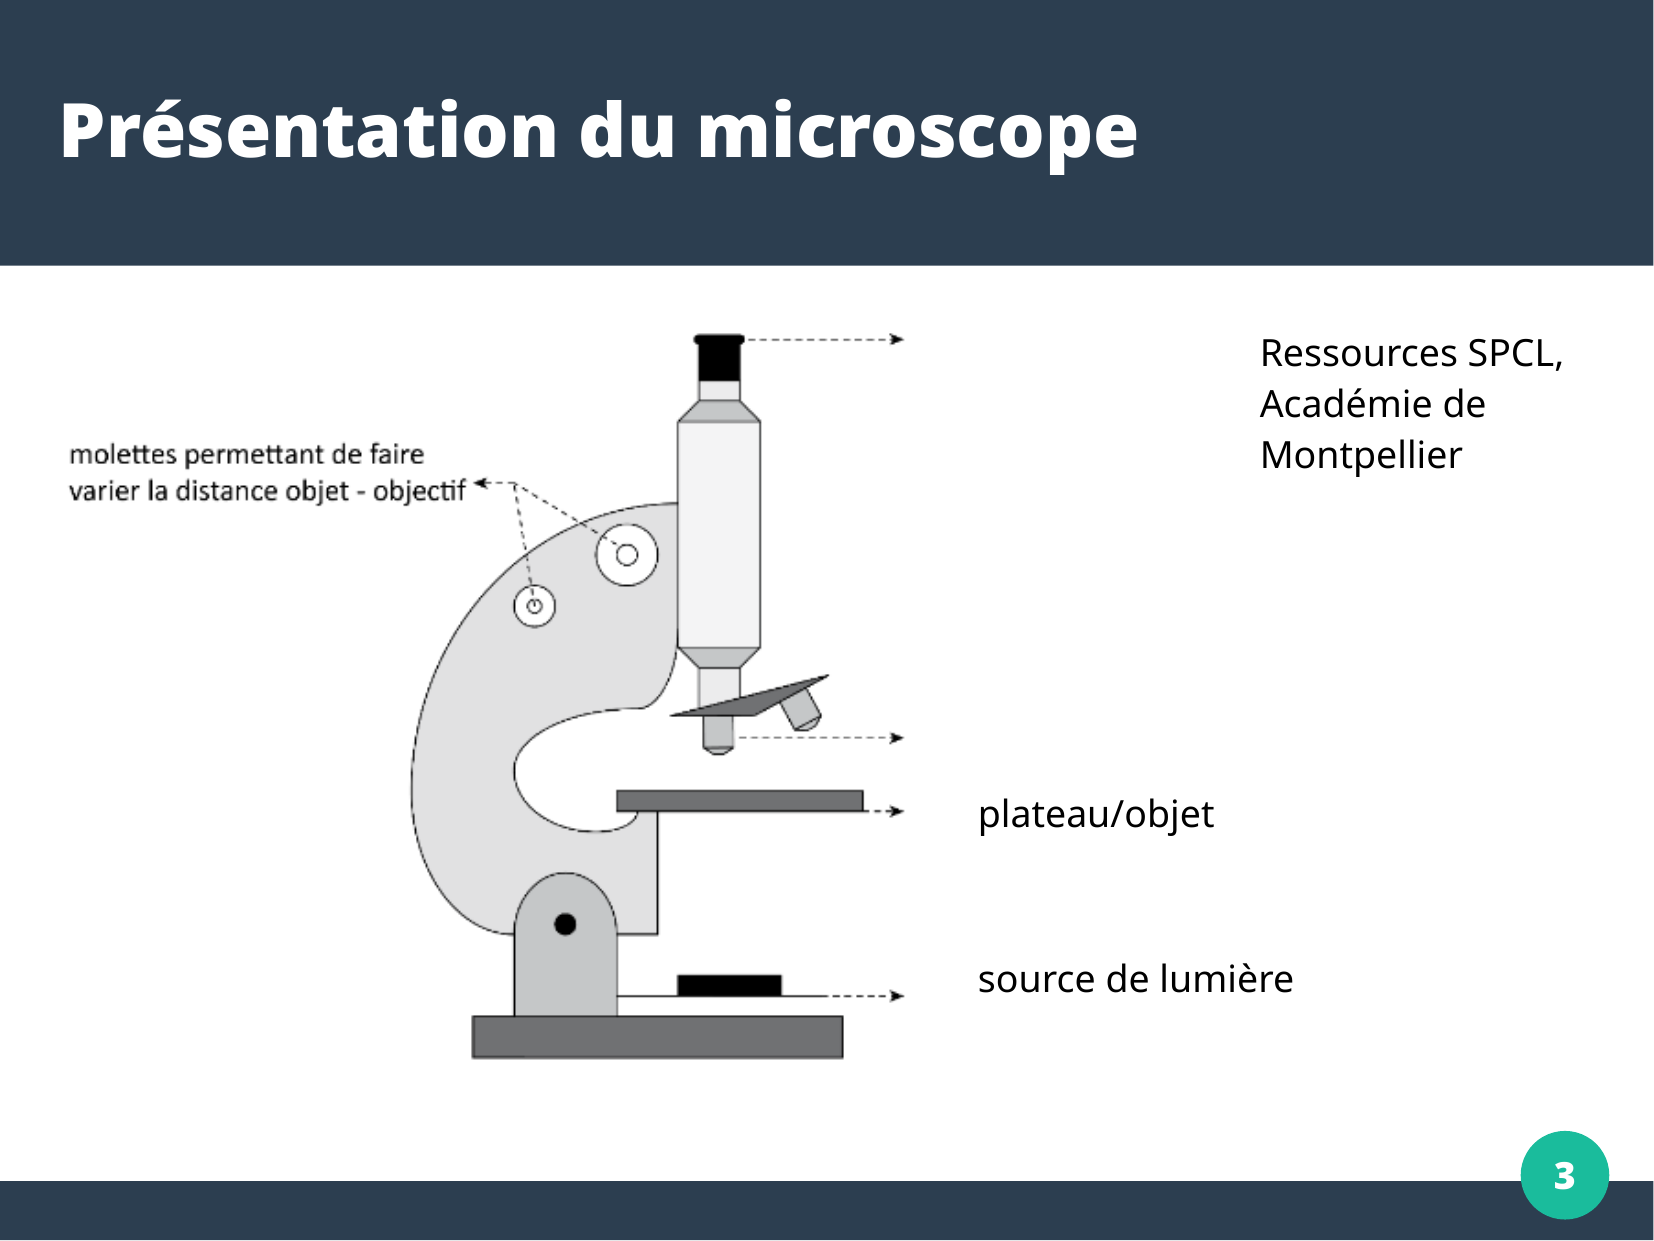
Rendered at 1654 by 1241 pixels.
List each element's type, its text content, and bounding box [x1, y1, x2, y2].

picture [30, 321, 910, 1081]
text_box plateau/objet [963, 780, 1264, 882]
text_box source de lumière [963, 945, 1324, 1047]
text_box Ressources SPCL, Académie de Montpellier [1245, 319, 1636, 466]
title Présentation du microscope [59, 49, 1595, 207]
